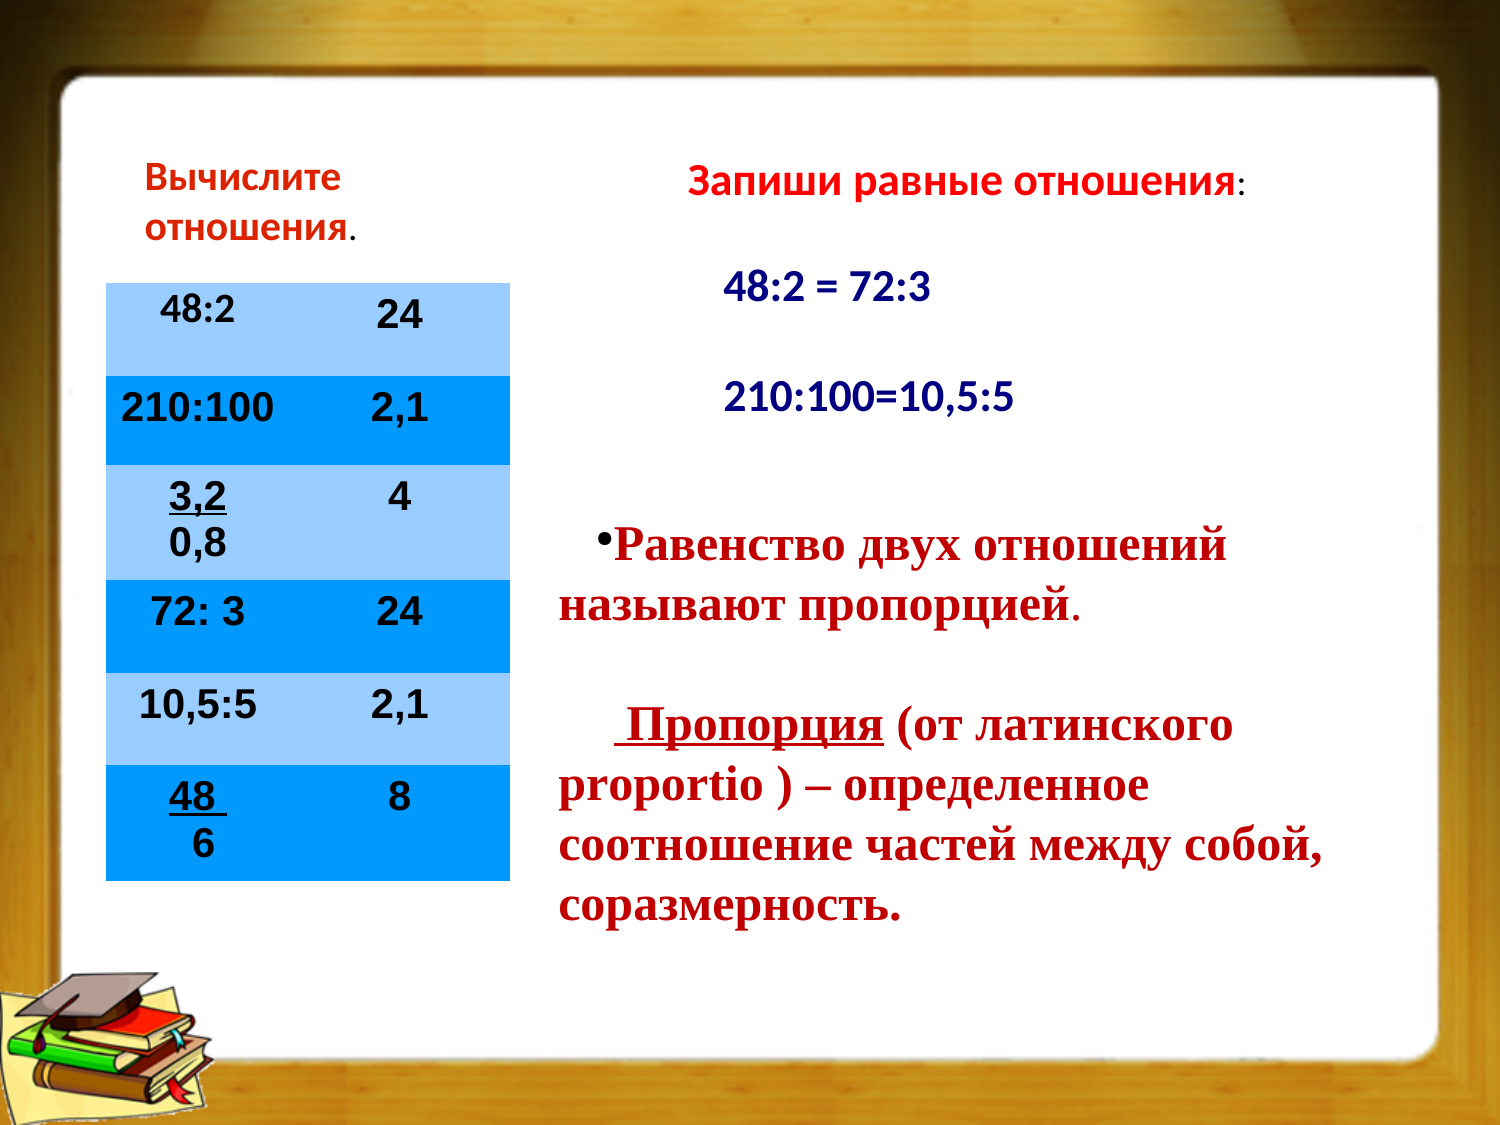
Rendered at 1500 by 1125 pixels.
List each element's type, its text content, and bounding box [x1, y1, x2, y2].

table_header 48:2 [106, 283, 289, 376]
text_box Запиши равные отношения: [673, 141, 1309, 236]
table_header 24 [289, 283, 510, 376]
table_cell 4 [289, 465, 510, 580]
table_cell 24 [289, 580, 510, 673]
table_cell 210:100 [106, 376, 289, 465]
text_box 48:2 = 72:3 210:100=10,5:5 [708, 248, 1040, 449]
table_cell 48 6 [106, 765, 289, 881]
table_cell 8 [289, 765, 510, 881]
table_cell 2,1 [289, 673, 510, 765]
picture [0, 0, 1500, 1125]
table_cell 2,1 [289, 376, 510, 465]
table_cell 10,5:5 [106, 673, 289, 765]
text_box Равенство двух отношений называют пропорцией. Пропорция (от латинского proportio ) – определенное соотношение частей между собой, соразмерность. [543, 502, 1347, 998]
table_cell 3,2 0,8 [106, 465, 289, 580]
text_box Вычислите отношения. [129, 141, 579, 257]
text_box [118, 129, 567, 343]
table_cell 72: 3 [106, 580, 289, 673]
